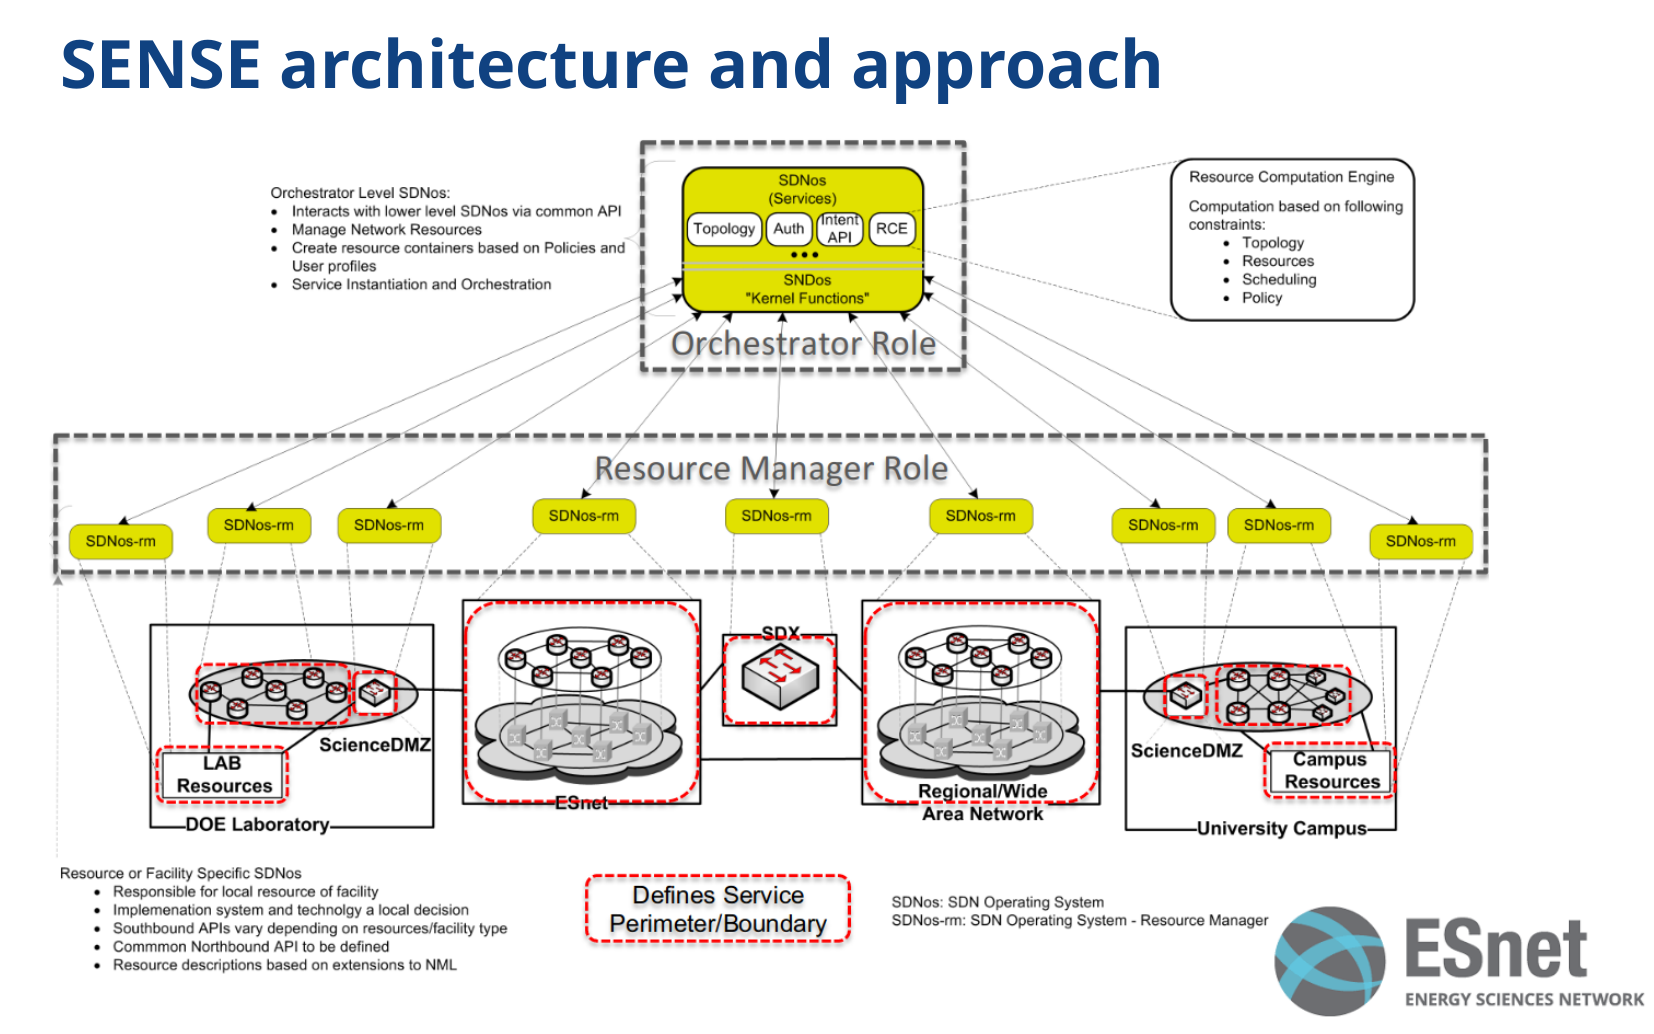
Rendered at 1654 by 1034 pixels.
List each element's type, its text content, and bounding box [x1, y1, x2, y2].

picture [49, 128, 1652, 1034]
title SENSE architecture and approach [60, 0, 1639, 158]
